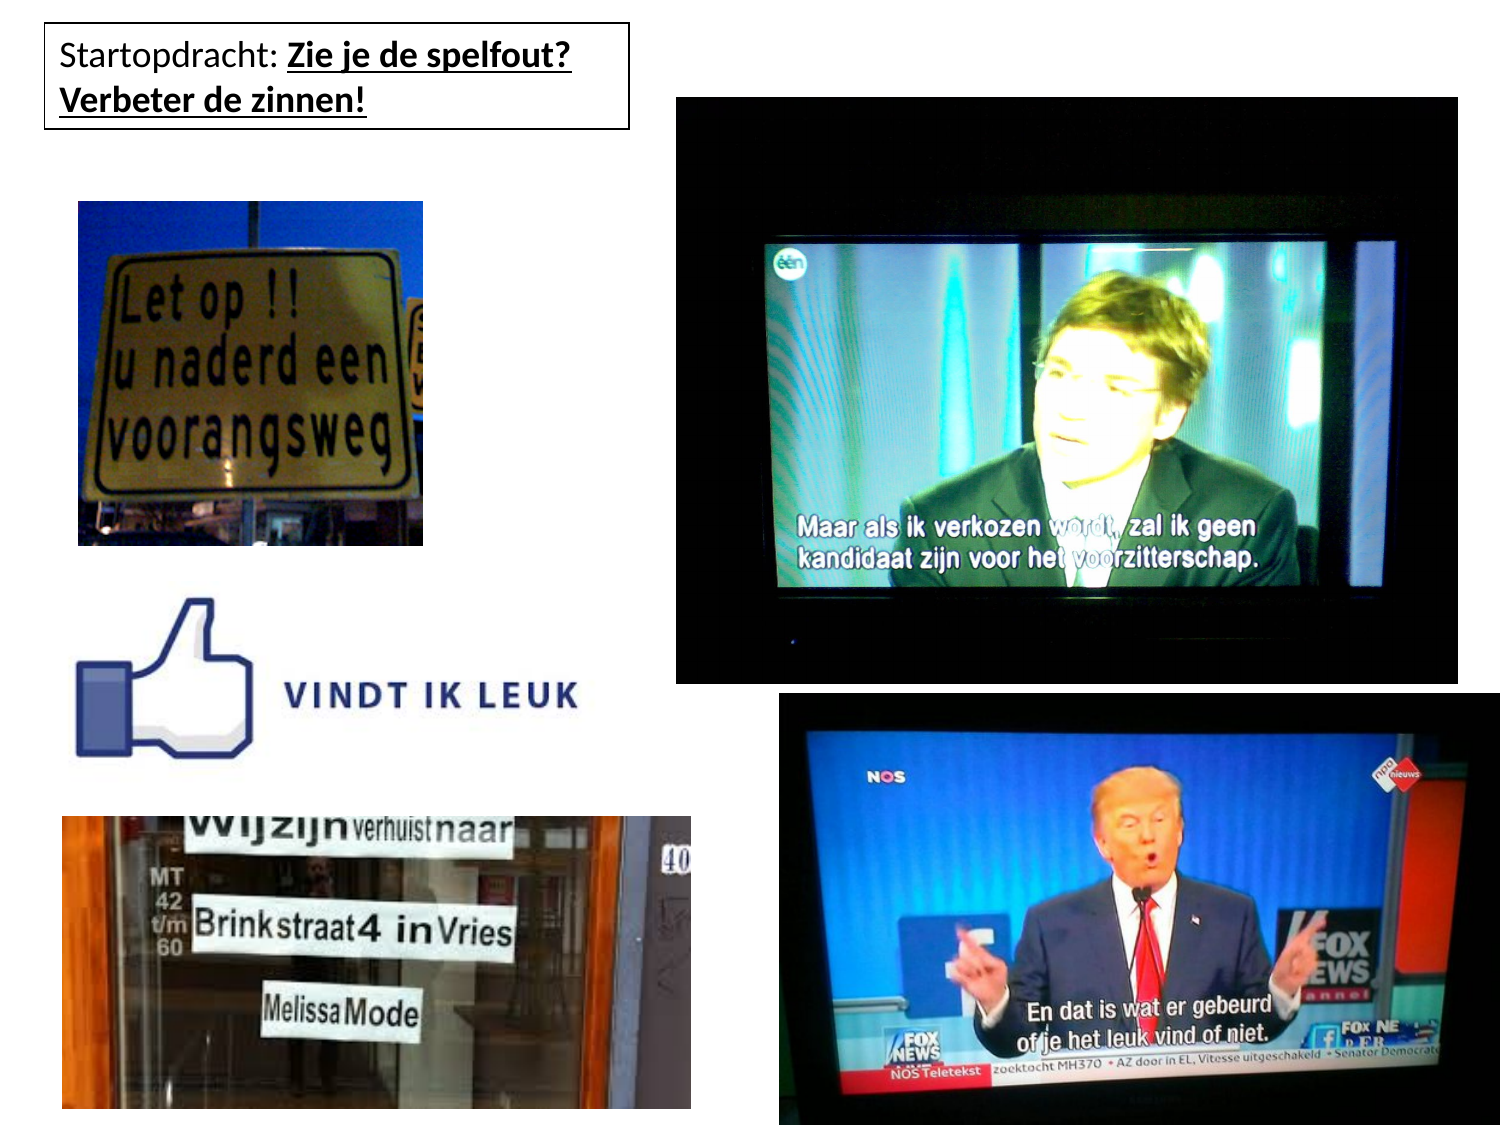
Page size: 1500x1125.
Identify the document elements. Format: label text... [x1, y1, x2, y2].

picture [779, 693, 1500, 1125]
picture [44, 581, 646, 786]
picture [676, 97, 1458, 684]
picture [62, 816, 691, 1109]
text_box Startopdracht: Zie je de spelfout? Verbeter de zinnen! [44, 22, 630, 129]
picture [78, 201, 423, 546]
